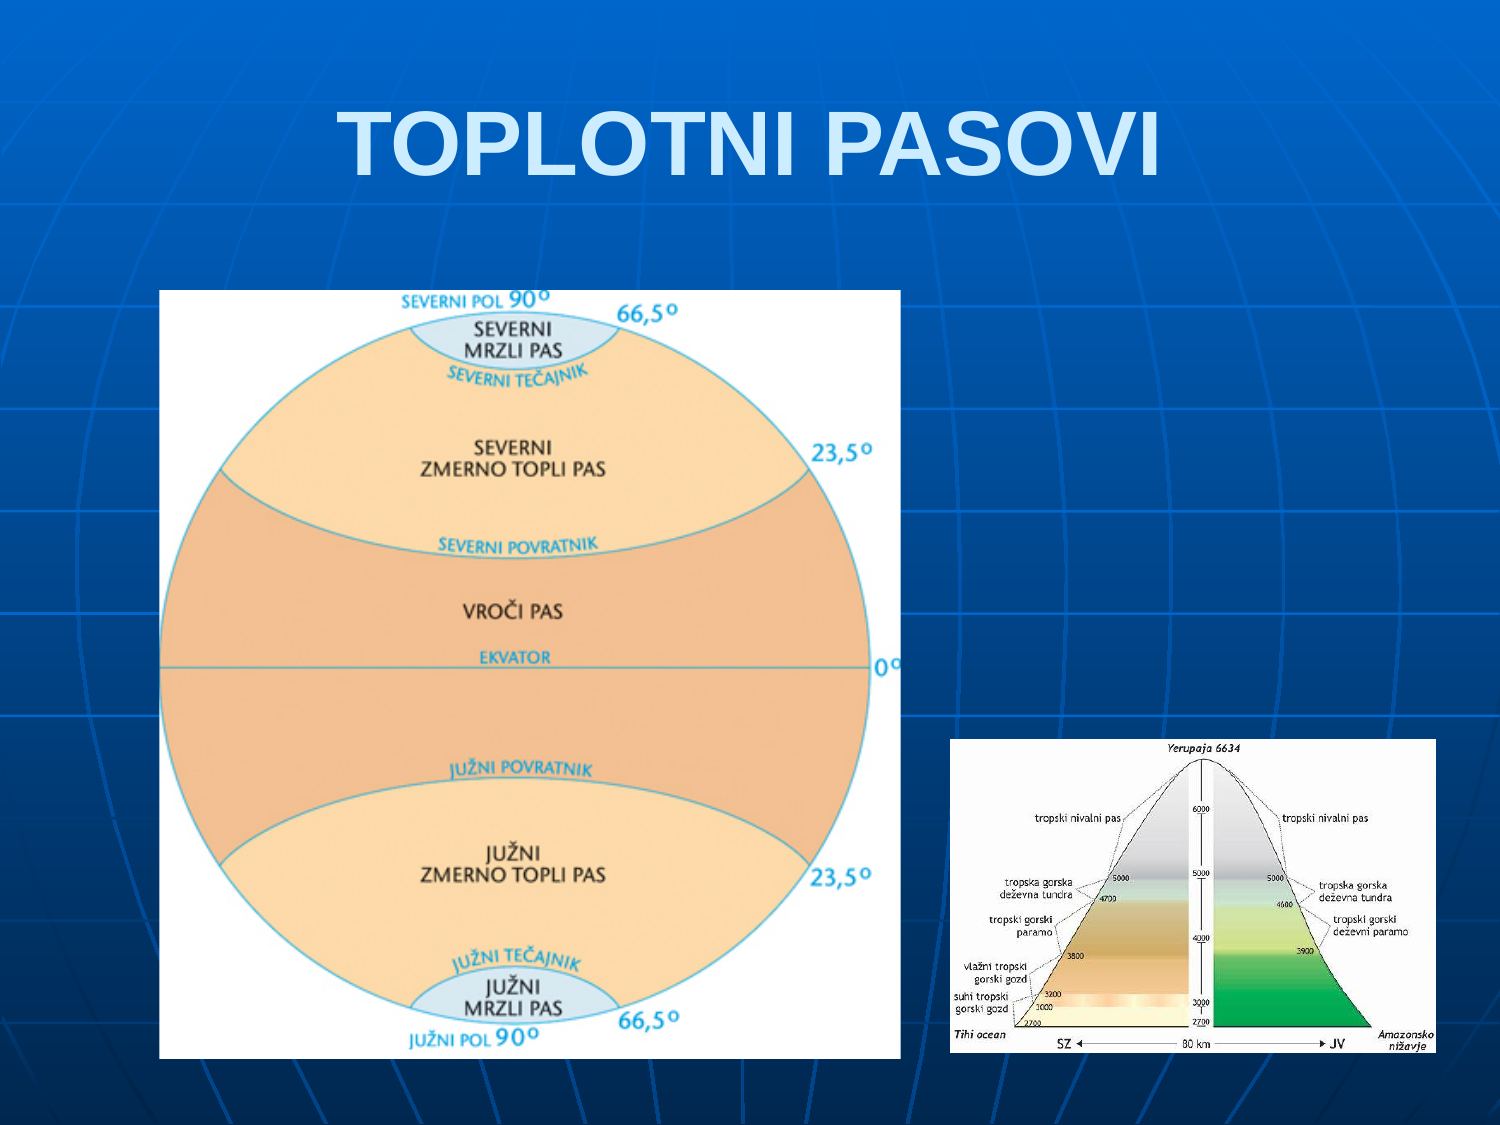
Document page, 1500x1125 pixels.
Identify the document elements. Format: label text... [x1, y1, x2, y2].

picture [950, 739, 1436, 1053]
title TOPLOTNI PASOVI [75, 45, 1425, 233]
picture [159, 290, 901, 1059]
